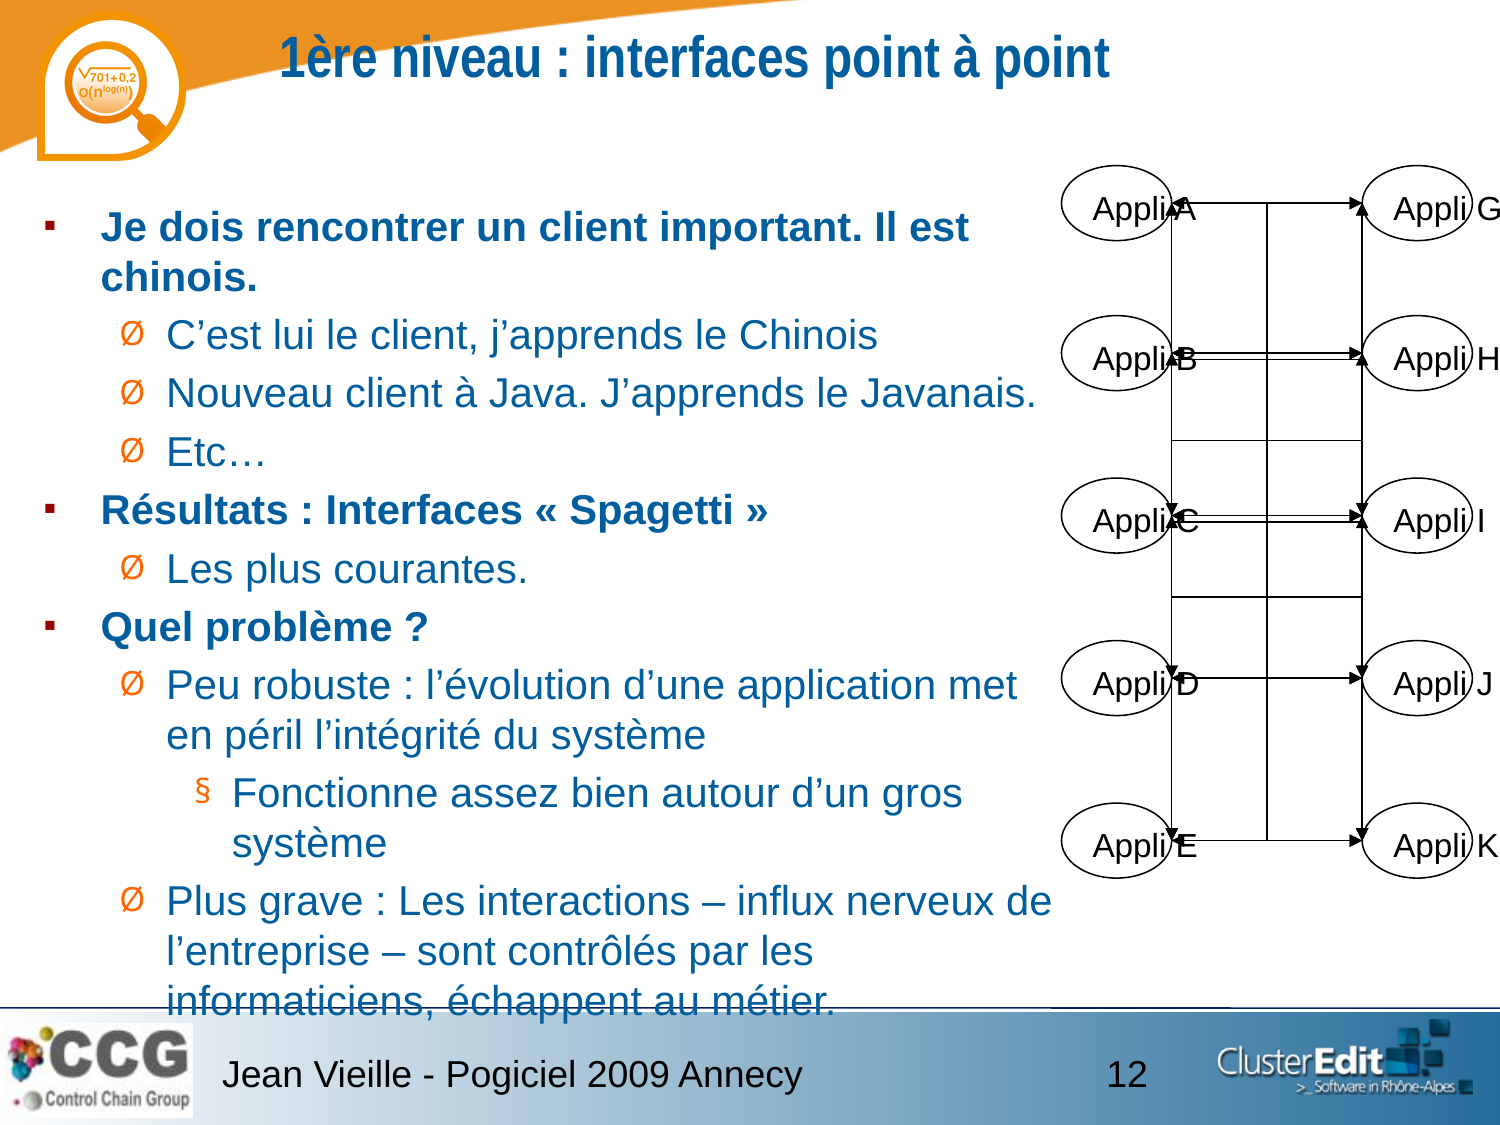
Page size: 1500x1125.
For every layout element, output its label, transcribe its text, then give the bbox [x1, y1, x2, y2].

picture [1181, 204, 1189, 211]
text_box Appli K [1362, 803, 1473, 879]
picture [1191, 354, 1266, 359]
title 1ère niveau : interfaces point à point [264, 12, 1471, 138]
picture [1268, 204, 1361, 352]
picture [1172, 204, 1266, 352]
picture [1195, 360, 1266, 367]
picture [1181, 360, 1192, 367]
text_box Appli B [1061, 315, 1171, 391]
picture [0, 0, 1500, 367]
picture [1218, 1019, 1473, 1095]
footer Jean Vieille - Pogiciel 2009 Annecy [207, 1034, 1104, 1103]
text_box Appli E [1061, 803, 1172, 879]
text_box Appli D [1061, 640, 1171, 716]
text_box Appli G [1362, 165, 1473, 241]
text_box Appli C [1061, 478, 1171, 554]
picture [1482, 359, 1494, 367]
picture [1268, 360, 1361, 367]
picture [1080, 216, 1171, 343]
text_box Appli A [1061, 165, 1172, 241]
list Je dois rencontrer un client important. Il est chinois. C’est lui le client, j’apprends le Chinois Nouveau client à Java. J’apprends le Javanais. Etc… Résultats : Interfaces « Spagetti » Les plus courantes. Quel problème ? Peu robuste : l’évolution d’une application met en péril l’intégrité du système Fonctionne assez bien autour d’un gros système Plus grave : Les interactions – influx nerveux de l’entreprise – sont contrôlés par les informaticiens, échappent au métier. [29, 184, 1080, 988]
text_box Appli J [1363, 640, 1473, 716]
picture [1268, 354, 1349, 359]
picture [5, 1023, 193, 1118]
text_box Appli H [1363, 315, 1473, 391]
text_box Appli I [1363, 478, 1473, 554]
slide_number <numéro> [1104, 1034, 1199, 1103]
